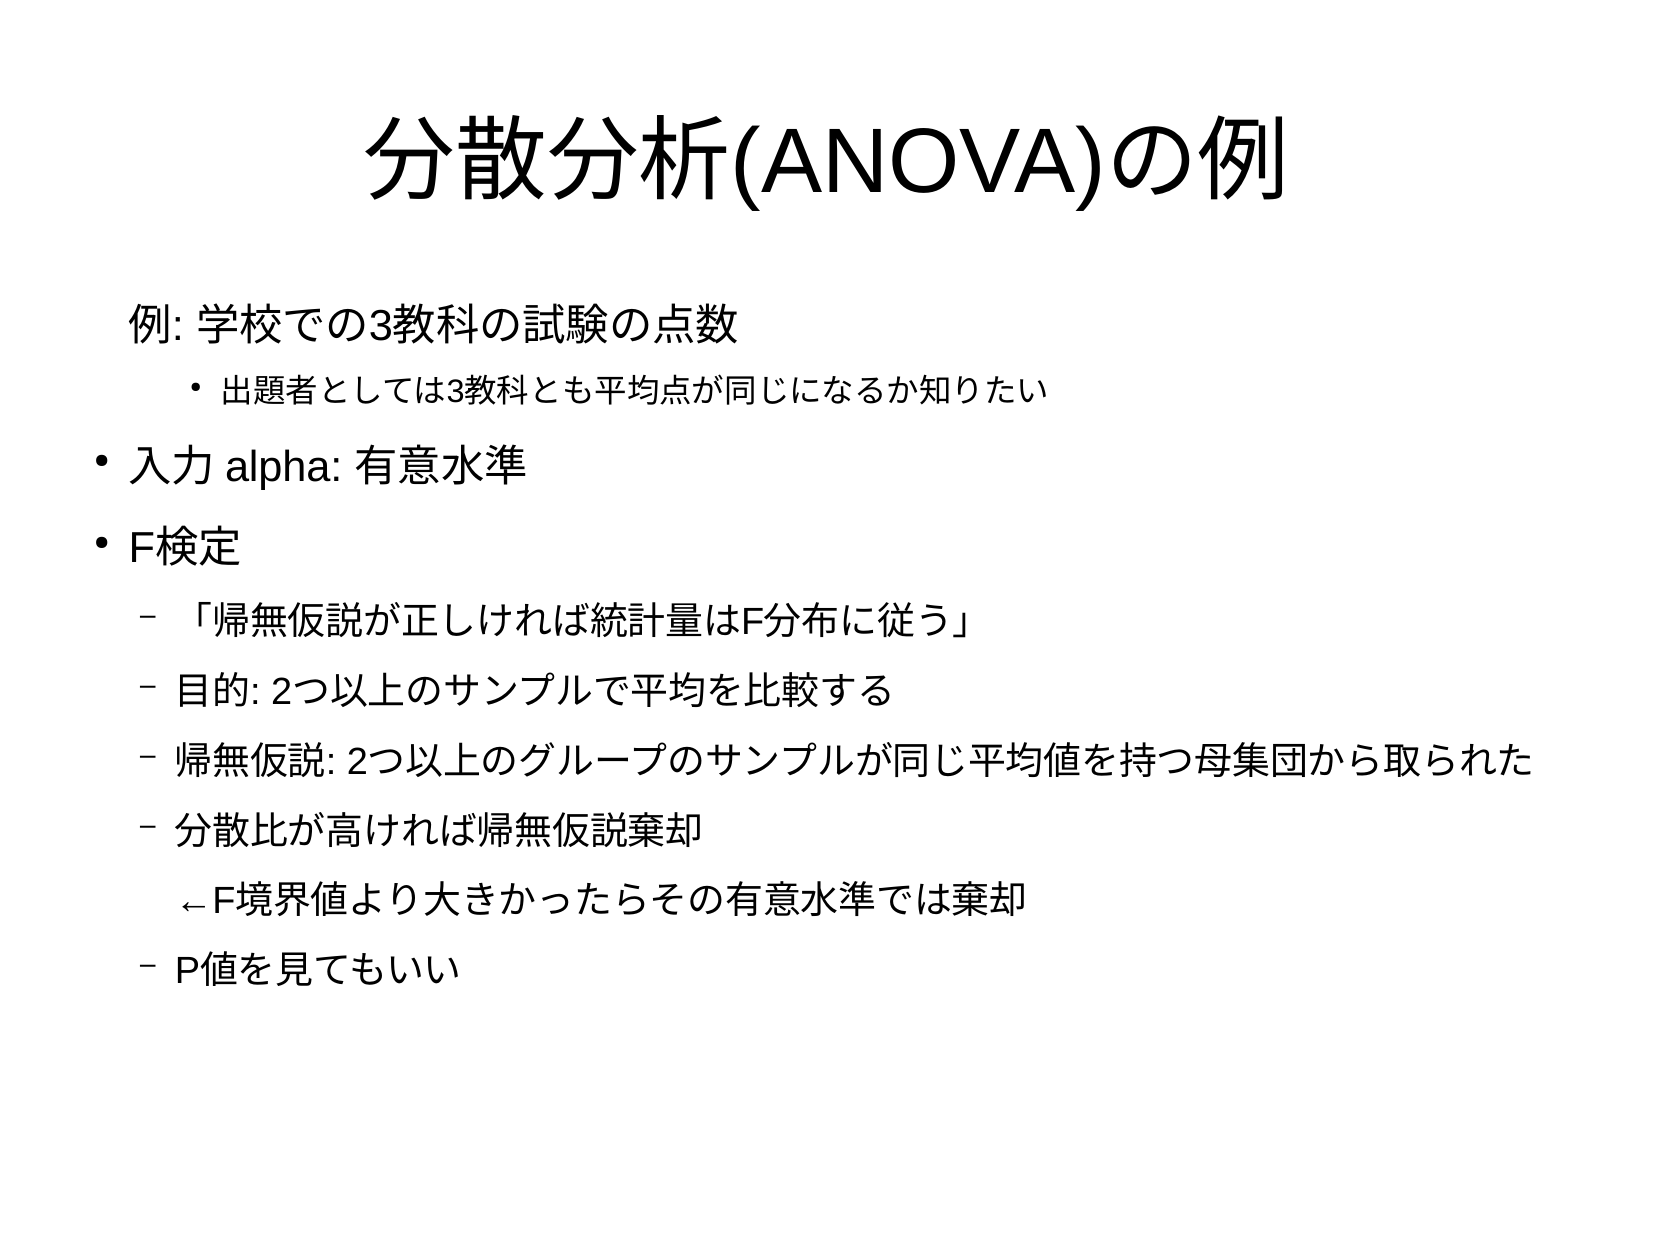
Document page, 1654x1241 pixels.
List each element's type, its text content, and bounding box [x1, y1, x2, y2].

title 分散分析(ANOVA)の例 [82, 49, 1571, 257]
list 例: 学校での3教科の試験の点数 出題者としては3教科とも平均点が同じになるか知りたい 入力 alpha: 有意水準 F検定 「帰無仮説が正しければ統計量はF分布に従う」 目的: 2つ以上のサンプルで平均を比較する 帰無仮説: 2つ以上のグループのサンプルが同じ平均値を持つ母集団から取られた 分散比が高ければ帰無仮説棄却 ←F境界値より大きかったらその有意水準では棄却 P値を見てもいい [82, 290, 1571, 1010]
